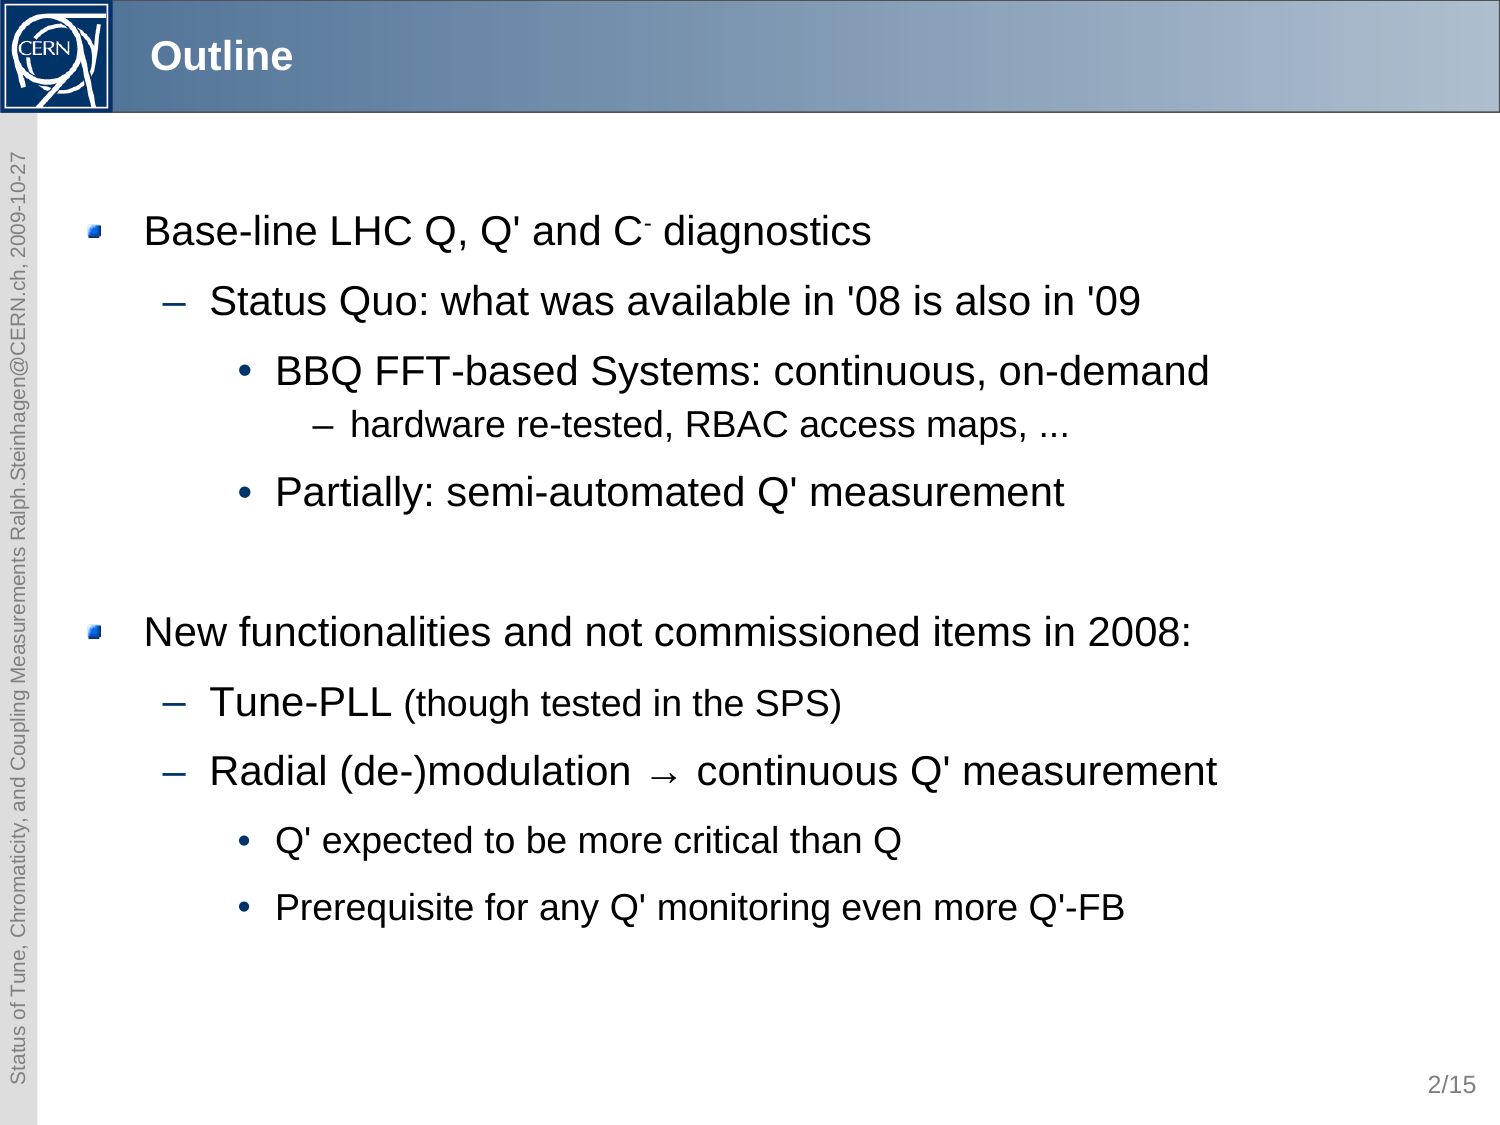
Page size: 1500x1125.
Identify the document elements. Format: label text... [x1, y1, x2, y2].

list Base-line LHC Q, Q' and C- diagnostics Status Quo: what was available in '08 is also in '09 BBQ FFT-based Systems: continuous, on-demand hardware re-tested, RBAC access maps, ... Partially: semi-automated Q' measurement New functionalities and not commissioned items in 2008: Tune-PLL (though tested in the SPS) Radial (de-)modulation → continuous Q' measurement Q' expected to be more critical than Q Prerequisite for any Q' monitoring even more Q'-FB [87, 137, 1438, 1016]
title Outline [150, 0, 1201, 113]
picture [0, 0, 113, 113]
